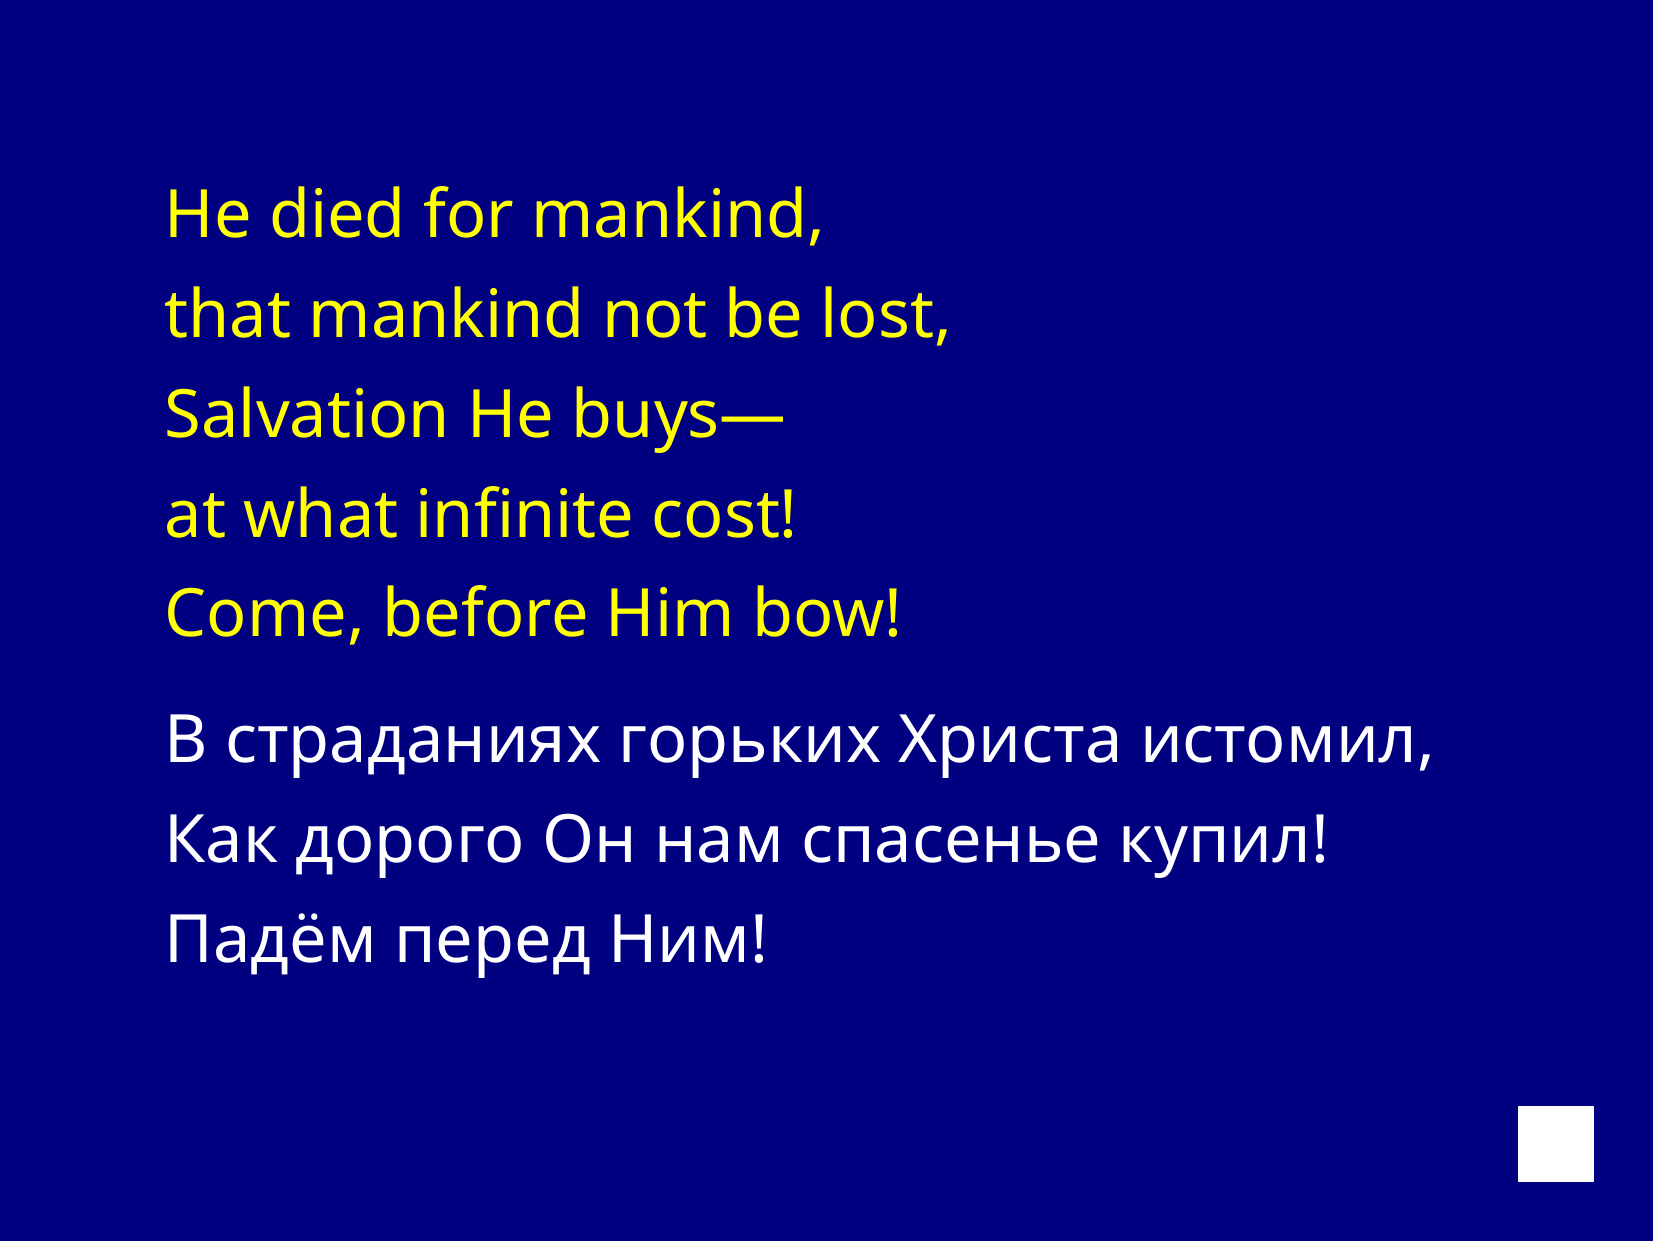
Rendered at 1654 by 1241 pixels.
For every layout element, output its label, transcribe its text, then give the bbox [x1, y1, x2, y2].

text_box [1518, 1163, 1594, 1182]
text_box В страданиях горьких Христа истомил, Как дорого Он нам спасенье купил! Падём перед Ним! [37, 675, 1653, 1163]
text_box He died for mankind, that mankind not be lost, Salvation He buys— at what infinite cost! Come, before Him bow! [37, 150, 1653, 638]
